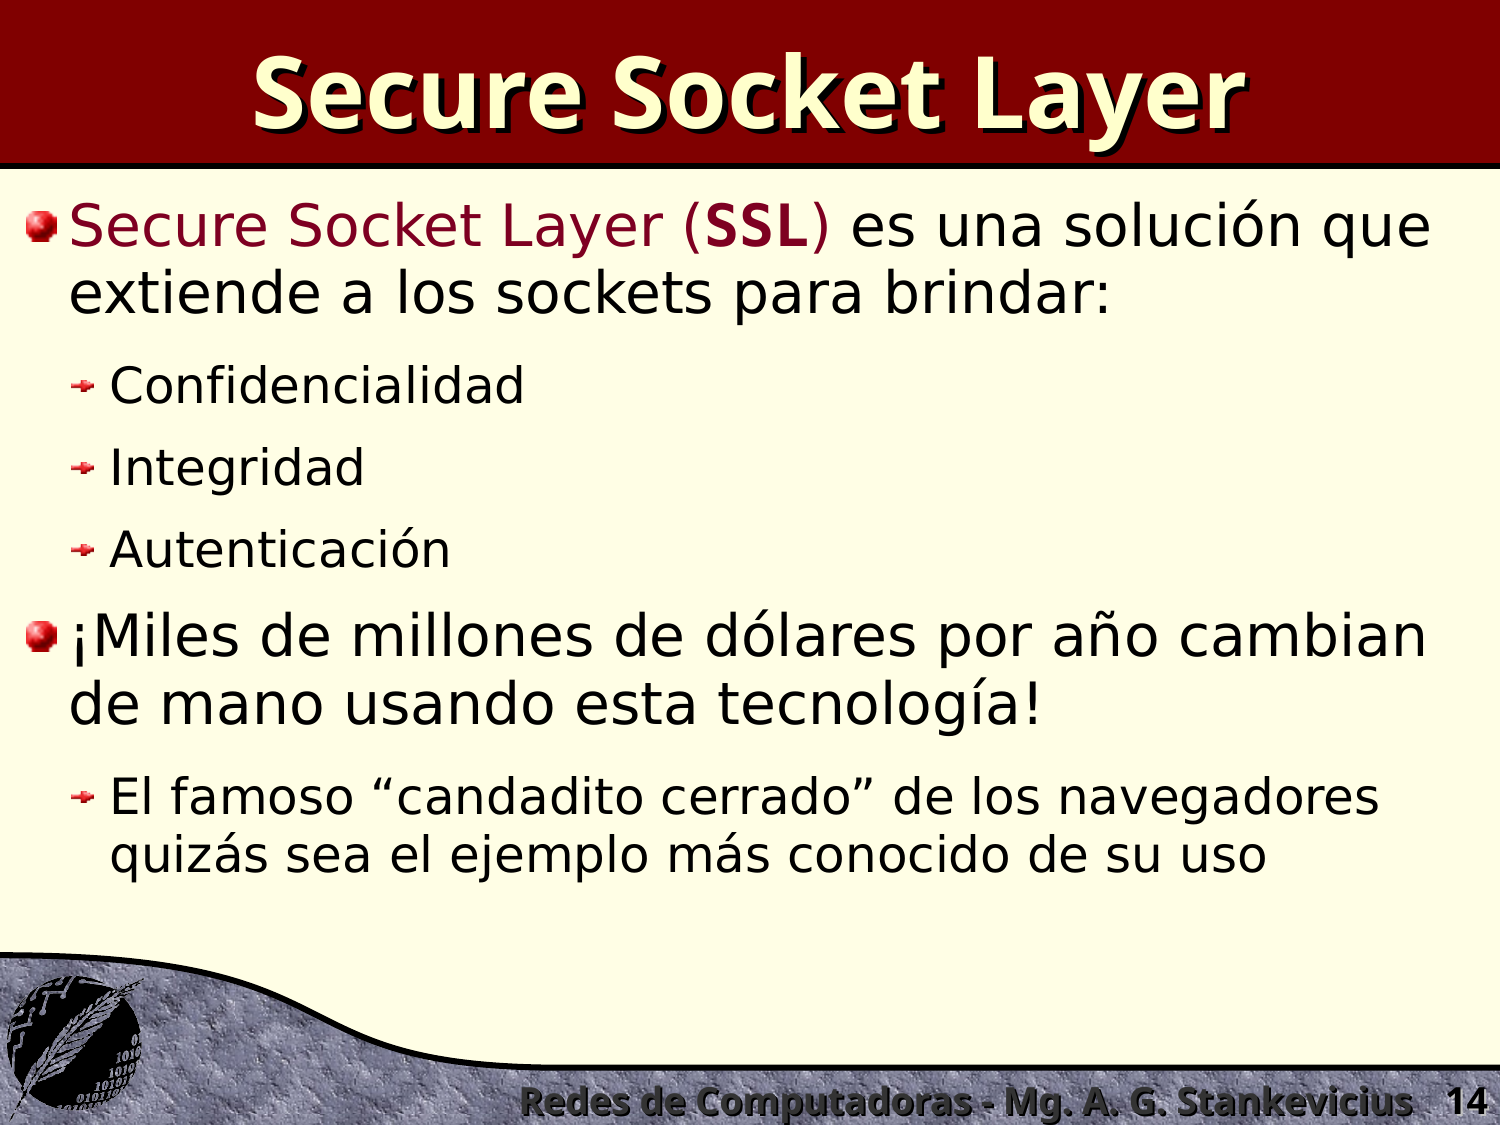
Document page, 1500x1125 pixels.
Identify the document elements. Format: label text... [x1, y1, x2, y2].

picture [1047, 1100, 1054, 1110]
picture [790, 1100, 795, 1110]
list Secure Socket Layer (SSL) es una solución que extiende a los sockets para brindar: Confidencialidad Integridad Autenticación ¡Miles de millones de dólares por año cambian de mano usando esta tecnología! El famoso “candadito cerrado” de los navegadores quizás sea el ejemplo más conocido de su uso [11, 192, 1486, 888]
title Secure Socket Layer [15, 5, 1485, 160]
picture [0, 959, 1500, 1125]
